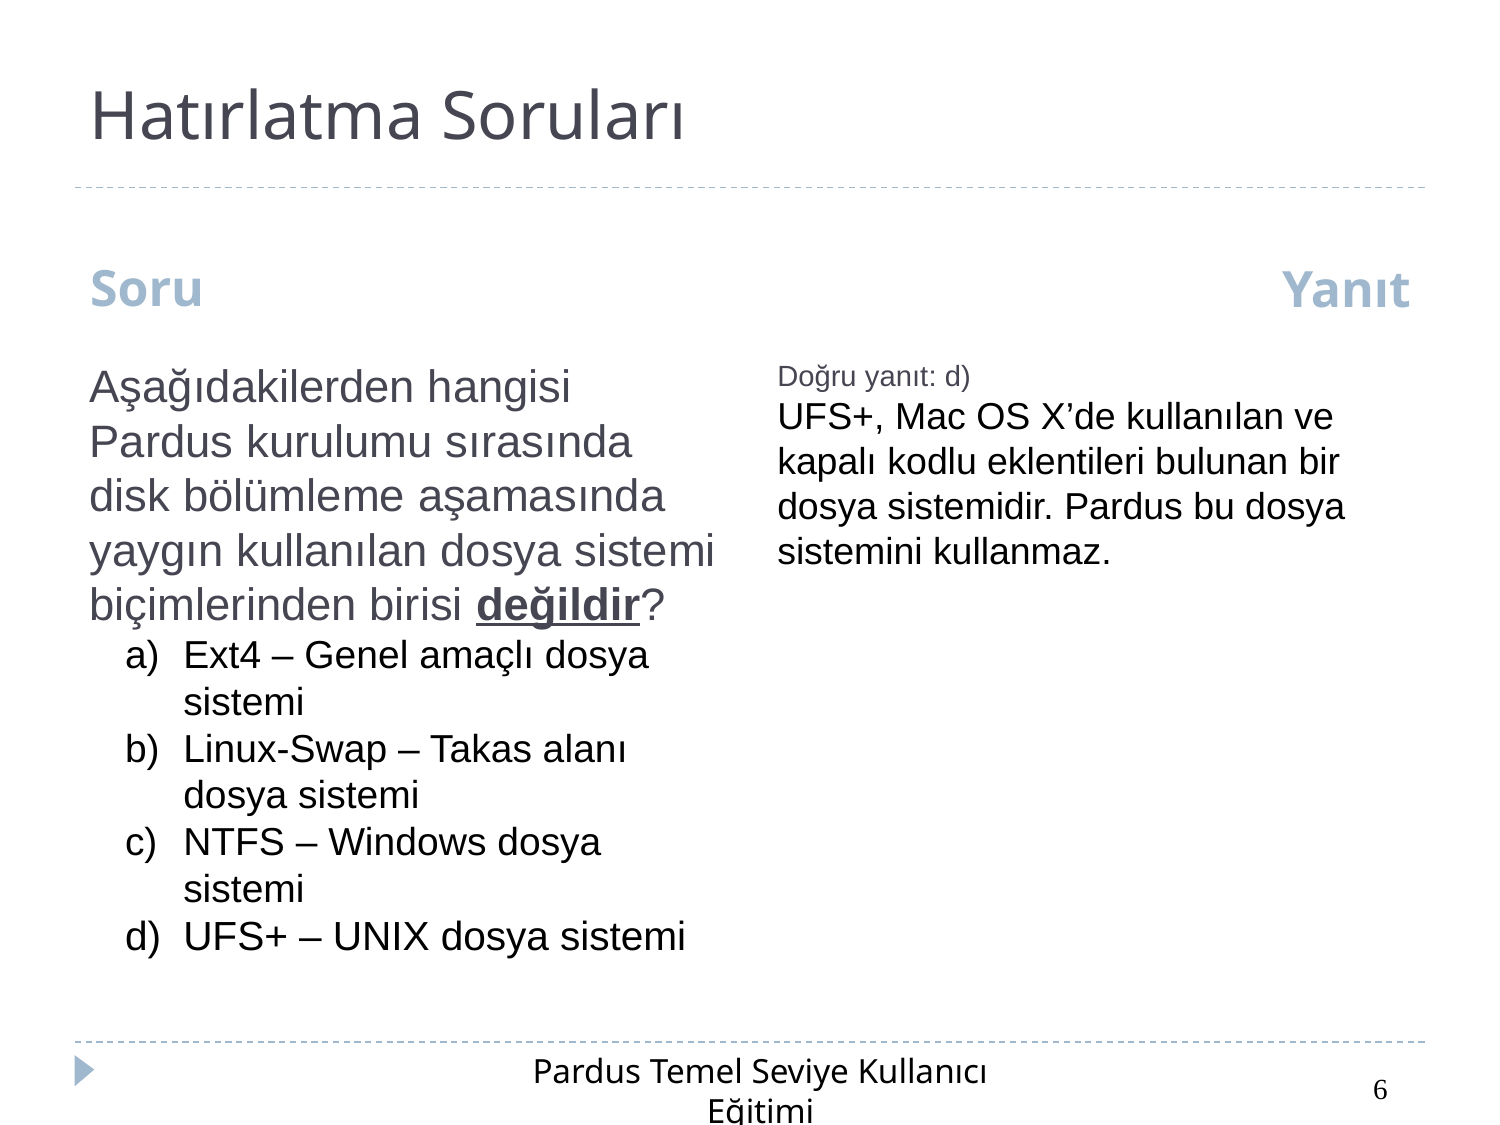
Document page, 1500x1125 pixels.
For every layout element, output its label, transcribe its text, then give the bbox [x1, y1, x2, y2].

list Aşağıdakilerden hangisi Pardus kurulumu sırasında disk bölümleme aşamasında yaygın kullanılan dosya sistemi biçimlerinden birisi değildir? Ext4 – Genel amaçlı dosya sistemi Linux-Swap – Takas alanı dosya sistemi NTFS – Windows dosya sistemi UFS+ – UNIX dosya sistemi [75, 350, 738, 1013]
list Doğru yanıt: d) UFS+, Mac OS X’de kullanılan ve kapalı kodlu eklentileri bulunan bir dosya sistemidir. Pardus bu dosya sistemini kullanmaz. [762, 350, 1425, 1013]
list Soru [75, 210, 738, 324]
title Hatırlatma Soruları [75, 37, 1425, 188]
list Yanıt [762, 212, 1426, 325]
